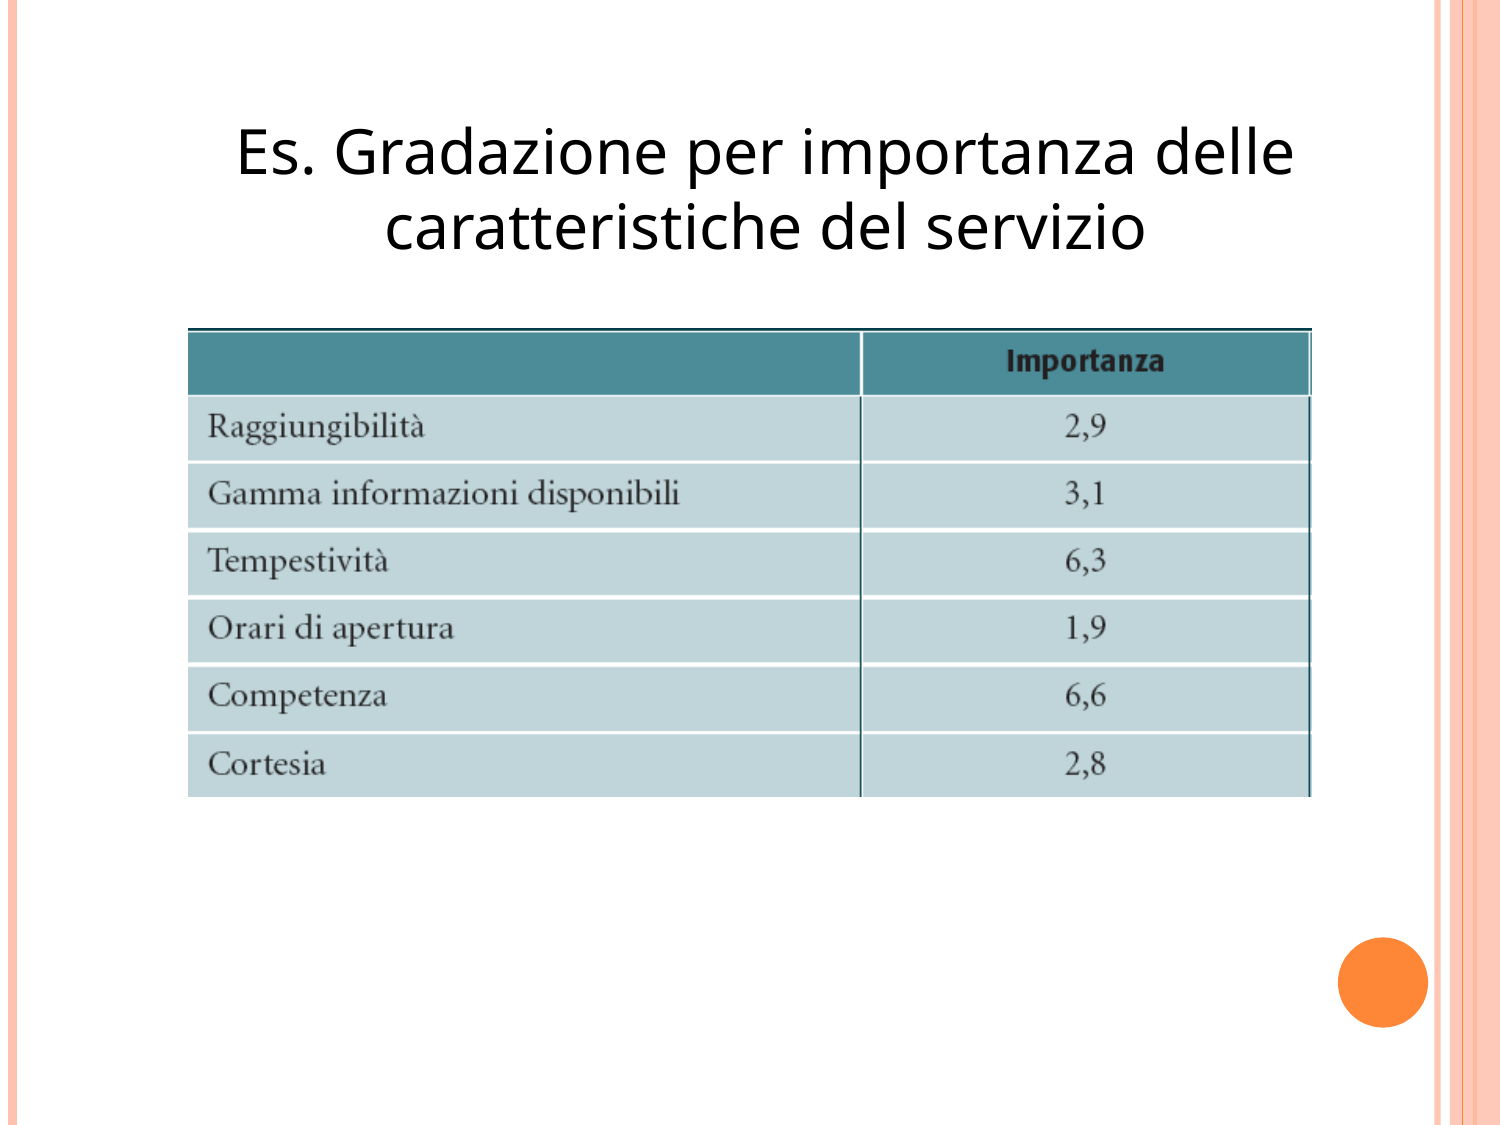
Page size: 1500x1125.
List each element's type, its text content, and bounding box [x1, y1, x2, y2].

text_box Es. Gradazione per importanza delle caratteristiche del servizio [128, 93, 1404, 282]
picture [188, 328, 1312, 797]
